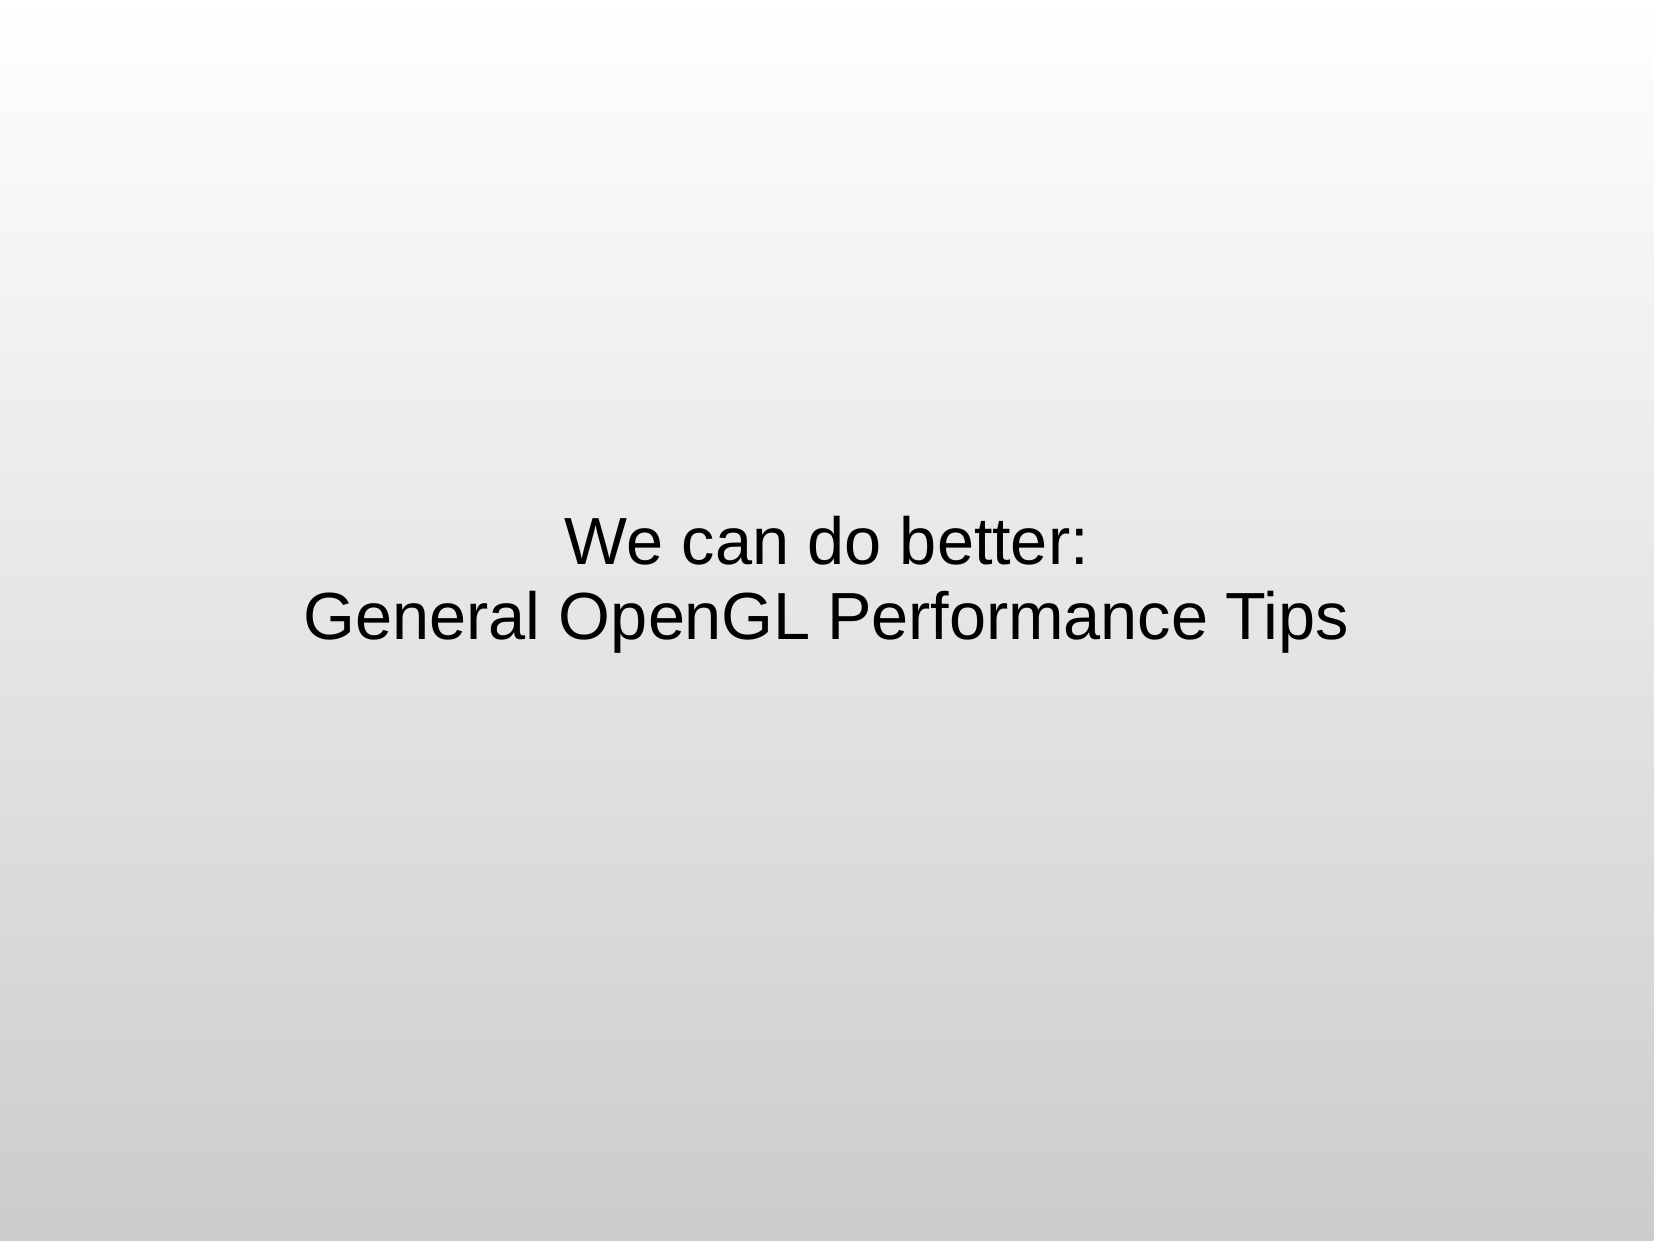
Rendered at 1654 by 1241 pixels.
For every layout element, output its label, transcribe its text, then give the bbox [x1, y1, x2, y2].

subtitle We can do better: General OpenGL Performance Tips [82, 49, 1571, 1109]
